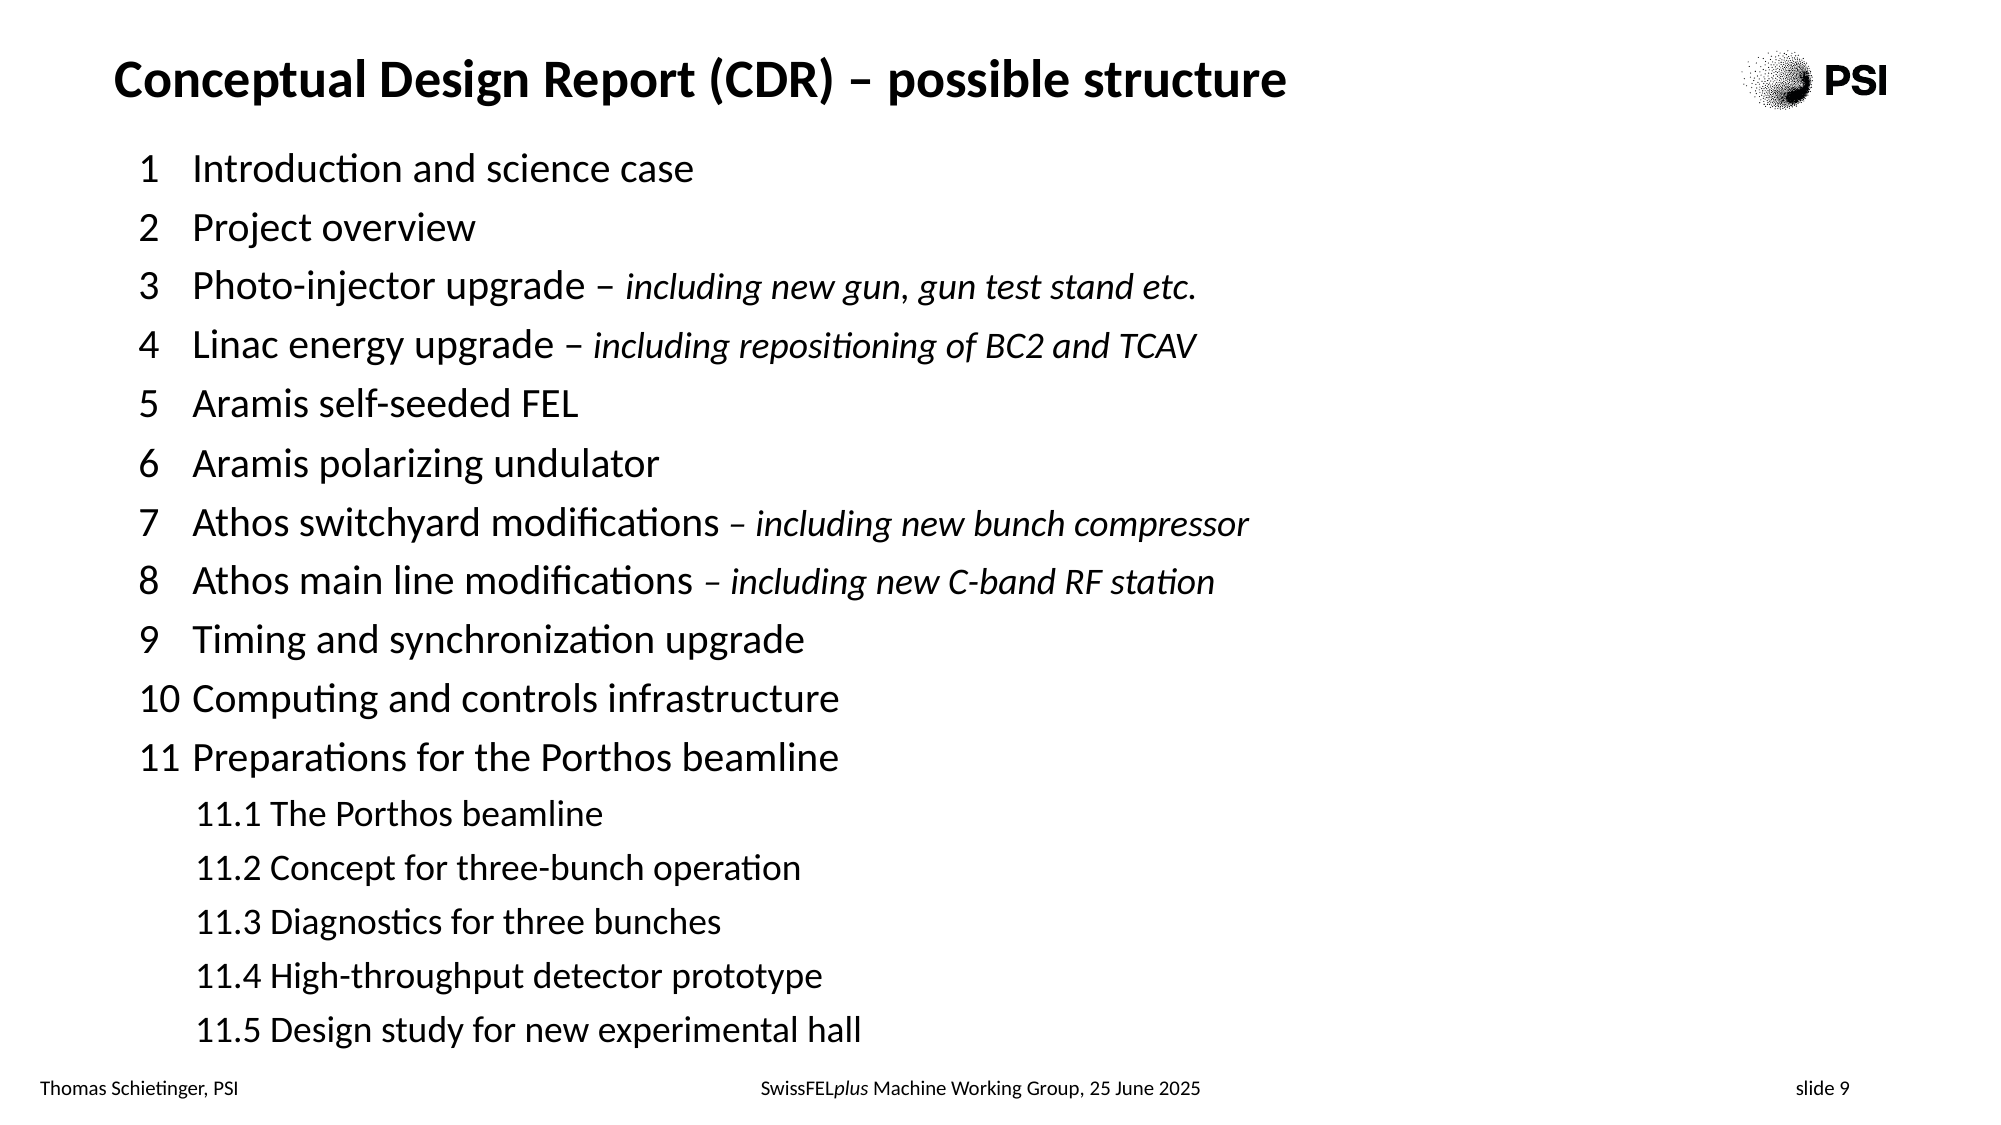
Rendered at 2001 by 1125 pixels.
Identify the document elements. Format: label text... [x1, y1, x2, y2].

text_box Introduction and science case Project overview Photo-injector upgrade – including new gun, gun test stand etc. Linac energy upgrade – including repositioning of BC2 and TCAV Aramis self-seeded FEL Aramis polarizing undulator Athos switchyard modifications – including new bunch compressor Athos main line modifications – including new C-band RF station Timing and synchronization upgrade Computing and controls infrastructure Preparations for the Porthos beamline 11.1 The Porthos beamline 11.2 Concept for three-bunch operation 11.3 Diagnostics for three bunches 11.4 High-throughput detector prototype 11.5 Design study for new experimental hall [120, 140, 1778, 1019]
title Conceptual Design Report (CDR) – possible structure [114, 43, 1585, 116]
